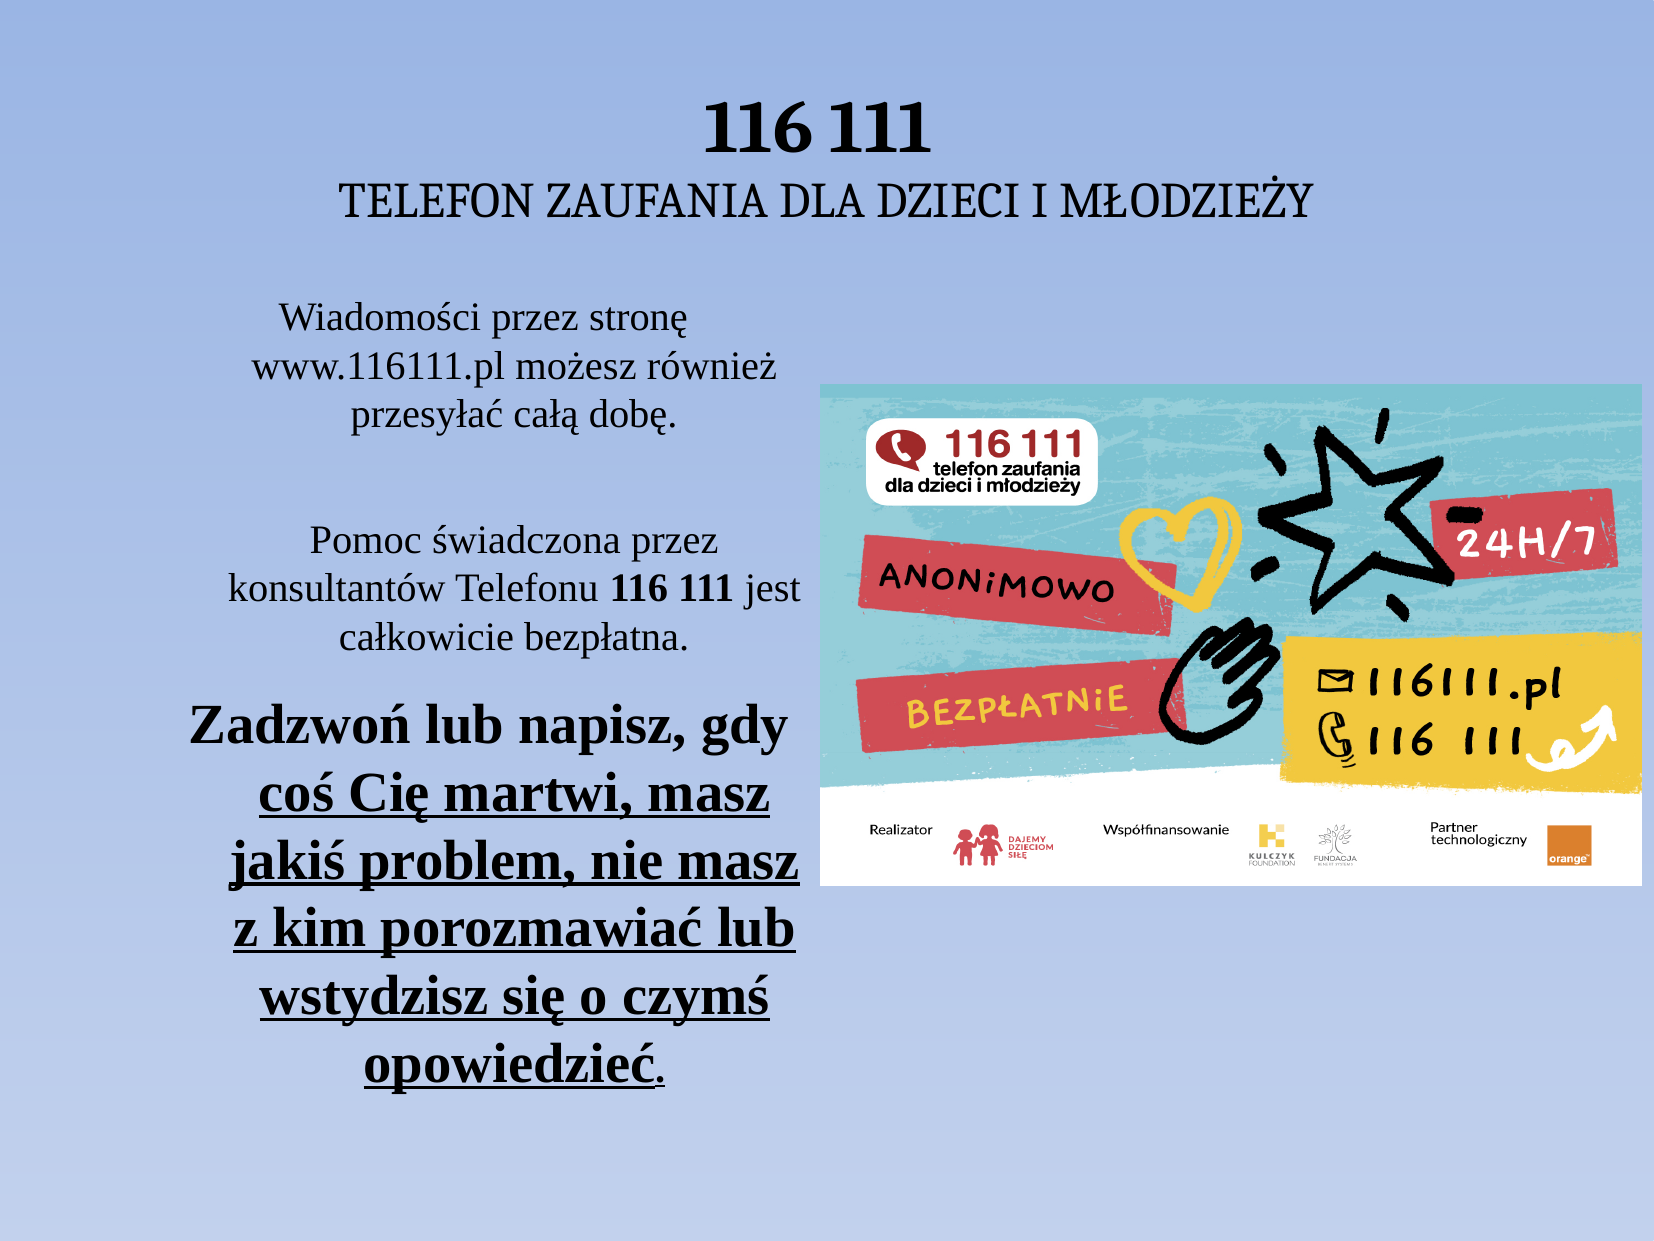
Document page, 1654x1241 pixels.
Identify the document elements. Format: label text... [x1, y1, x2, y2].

picture [820, 384, 1642, 886]
title 116 111 TELEFON ZAUFANIA DLA DZIECI I MŁODZIEŻY [82, 49, 1571, 257]
list Wiadomości przez stronę www.116111.pl możesz również przesyłać całą dobę. Pomoc świadczona przez konsultantów Telefonu 116 111 jest całkowicie bezpłatna. Zadzwoń lub napisz, gdy coś Cię martwi, masz jakiś problem, nie masz z kim porozmawiać lub wstydzisz się o czymś opowiedzieć. [82, 290, 809, 1153]
